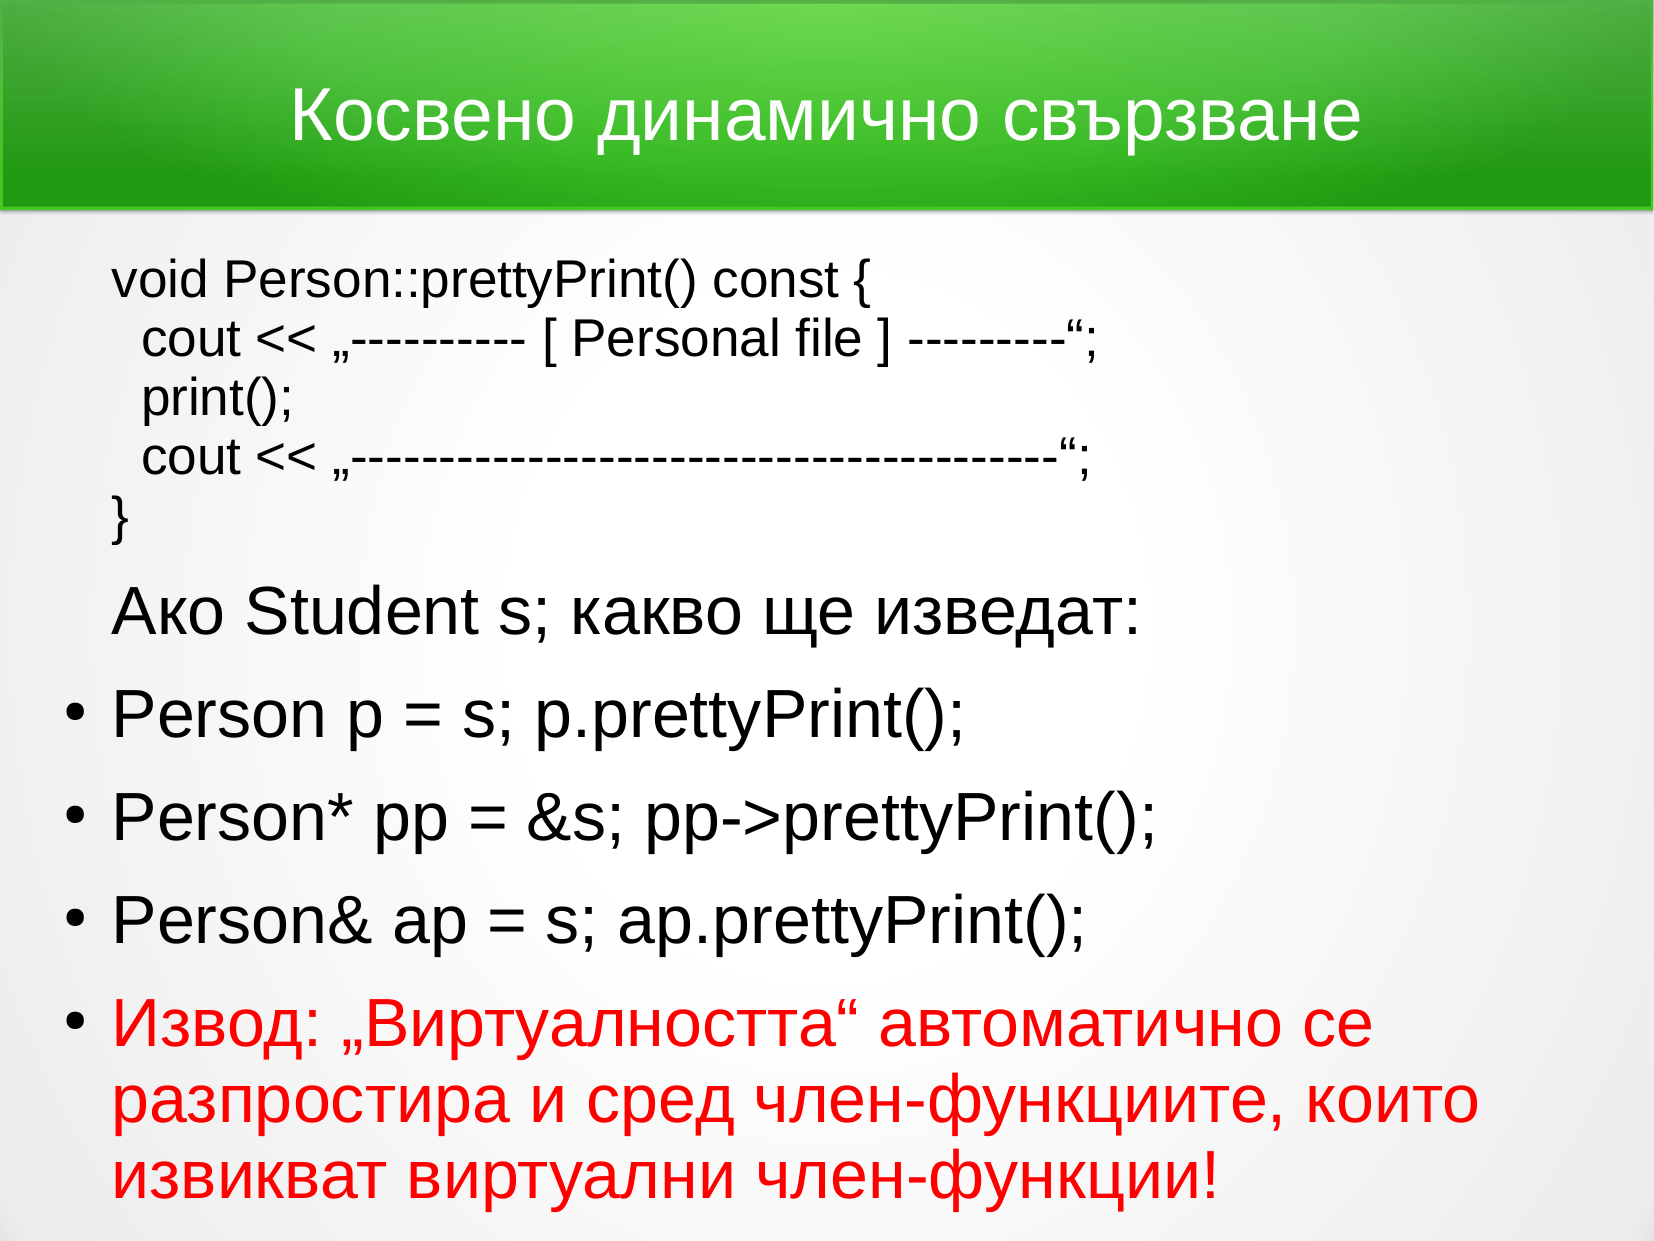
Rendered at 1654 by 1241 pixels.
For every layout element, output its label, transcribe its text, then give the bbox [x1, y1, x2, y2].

title Косвено динамично свързване [82, 49, 1571, 179]
list void Person::prettyPrint() const { cout << „---------- [ Personal file ] ---------“; print(); cout << „----------------------------------------“; } Ако Student s; какво ще изведат: Person p = s; p.prettyPrint(); Person* pp = &s; pp->prettyPrint(); Person& ap = s; ap.prettyPrint(); Извод: „Виртуалността“ автоматично се разпростира и сред член-функциите, които извикват виртуални член-функции! [47, 249, 1619, 1217]
